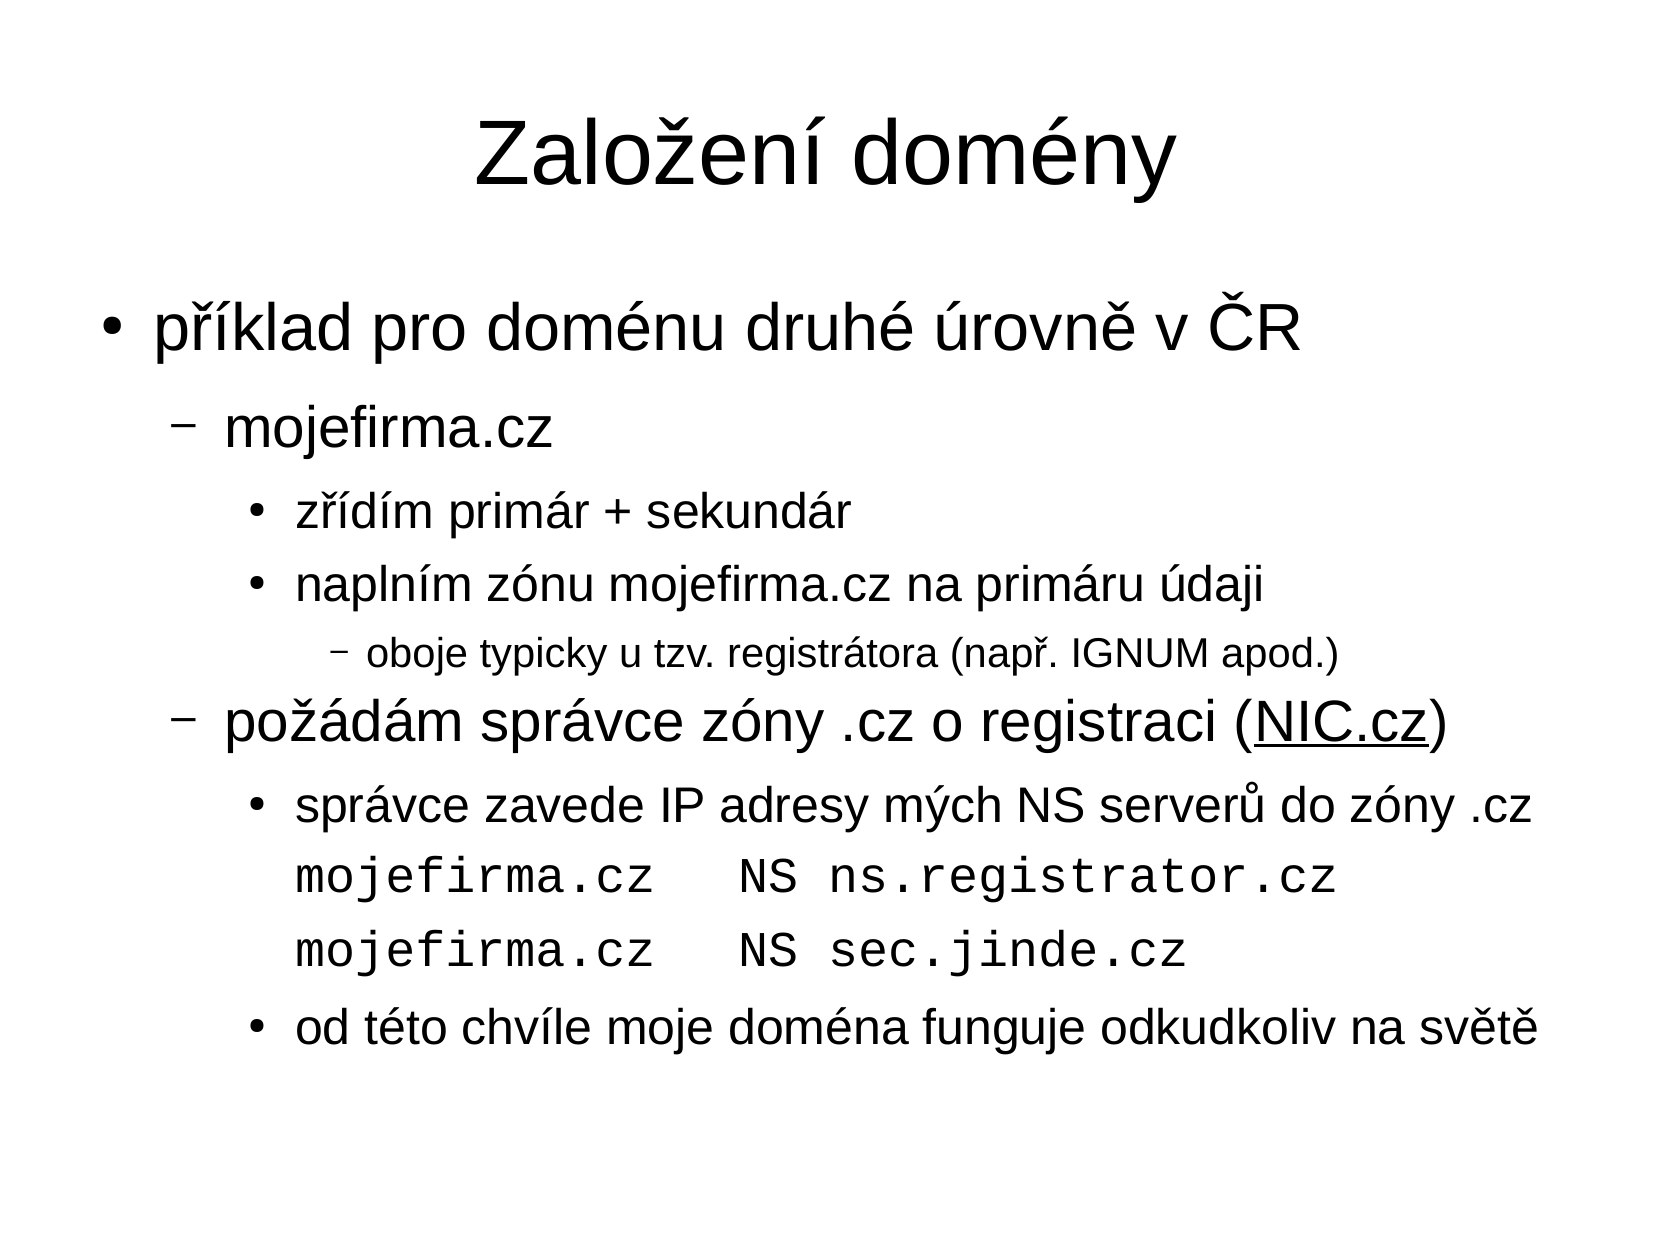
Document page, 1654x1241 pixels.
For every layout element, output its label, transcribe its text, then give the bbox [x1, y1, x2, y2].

list příklad pro doménu druhé úrovně v ČR mojefirma.cz zřídím primár + sekundár naplním zónu mojefirma.cz na primáru údaji oboje typicky u tzv. registrátora (např. IGNUM apod.) požádám správce zóny .cz o registraci (NIC.cz) správce zavede IP adresy mých NS serverů do zóny .cz mojefirma.cz NS ns.registrator.cz mojefirma.cz NS sec.jinde.cz od této chvíle moje doména funguje odkudkoliv na světě [82, 290, 1571, 1056]
title Založení domény [82, 49, 1571, 257]
